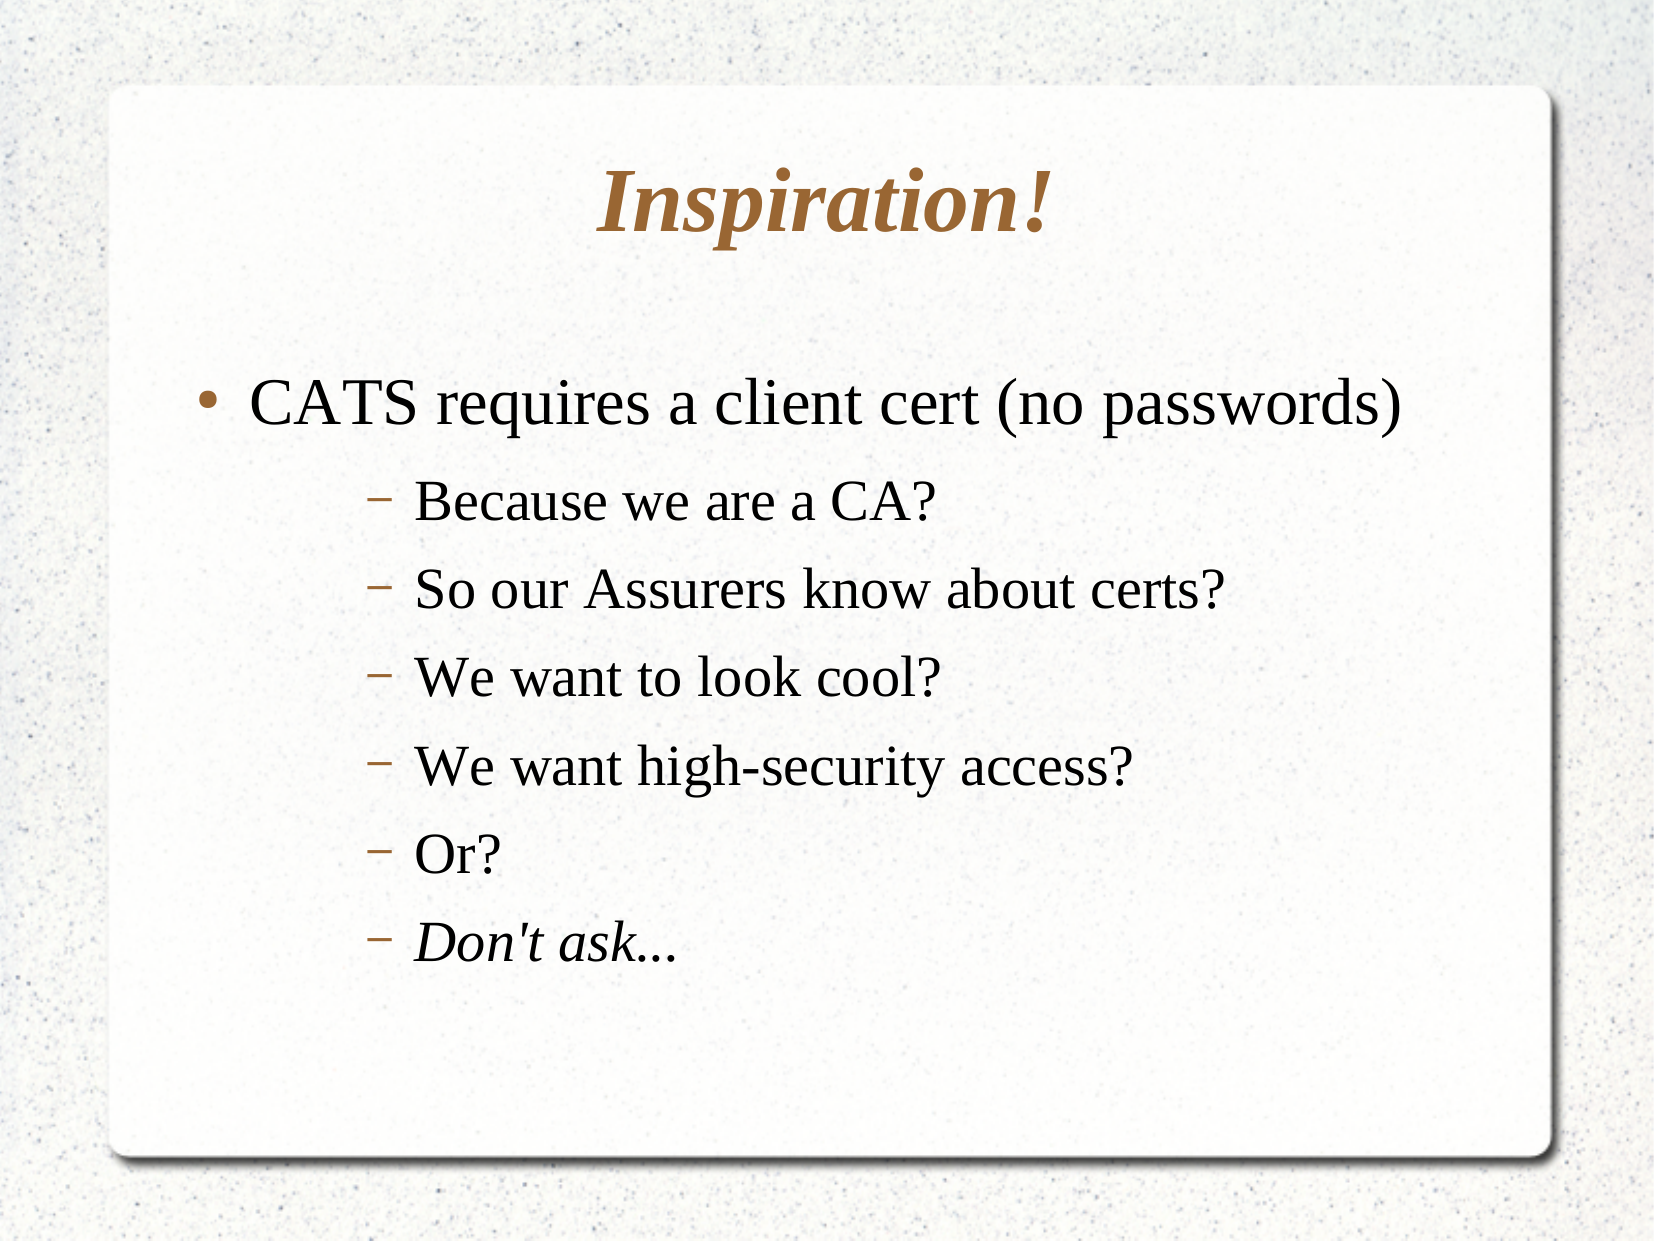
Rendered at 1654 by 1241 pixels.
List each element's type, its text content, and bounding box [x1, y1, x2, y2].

title Inspiration! [118, 96, 1536, 304]
list CATS requires a client cert (no passwords) Because we are a CA? So our Assurers know about certs? We want to look cool? We want high-security access? Or? Don't ask... [178, 364, 1570, 1147]
picture [0, 0, 1654, 1241]
